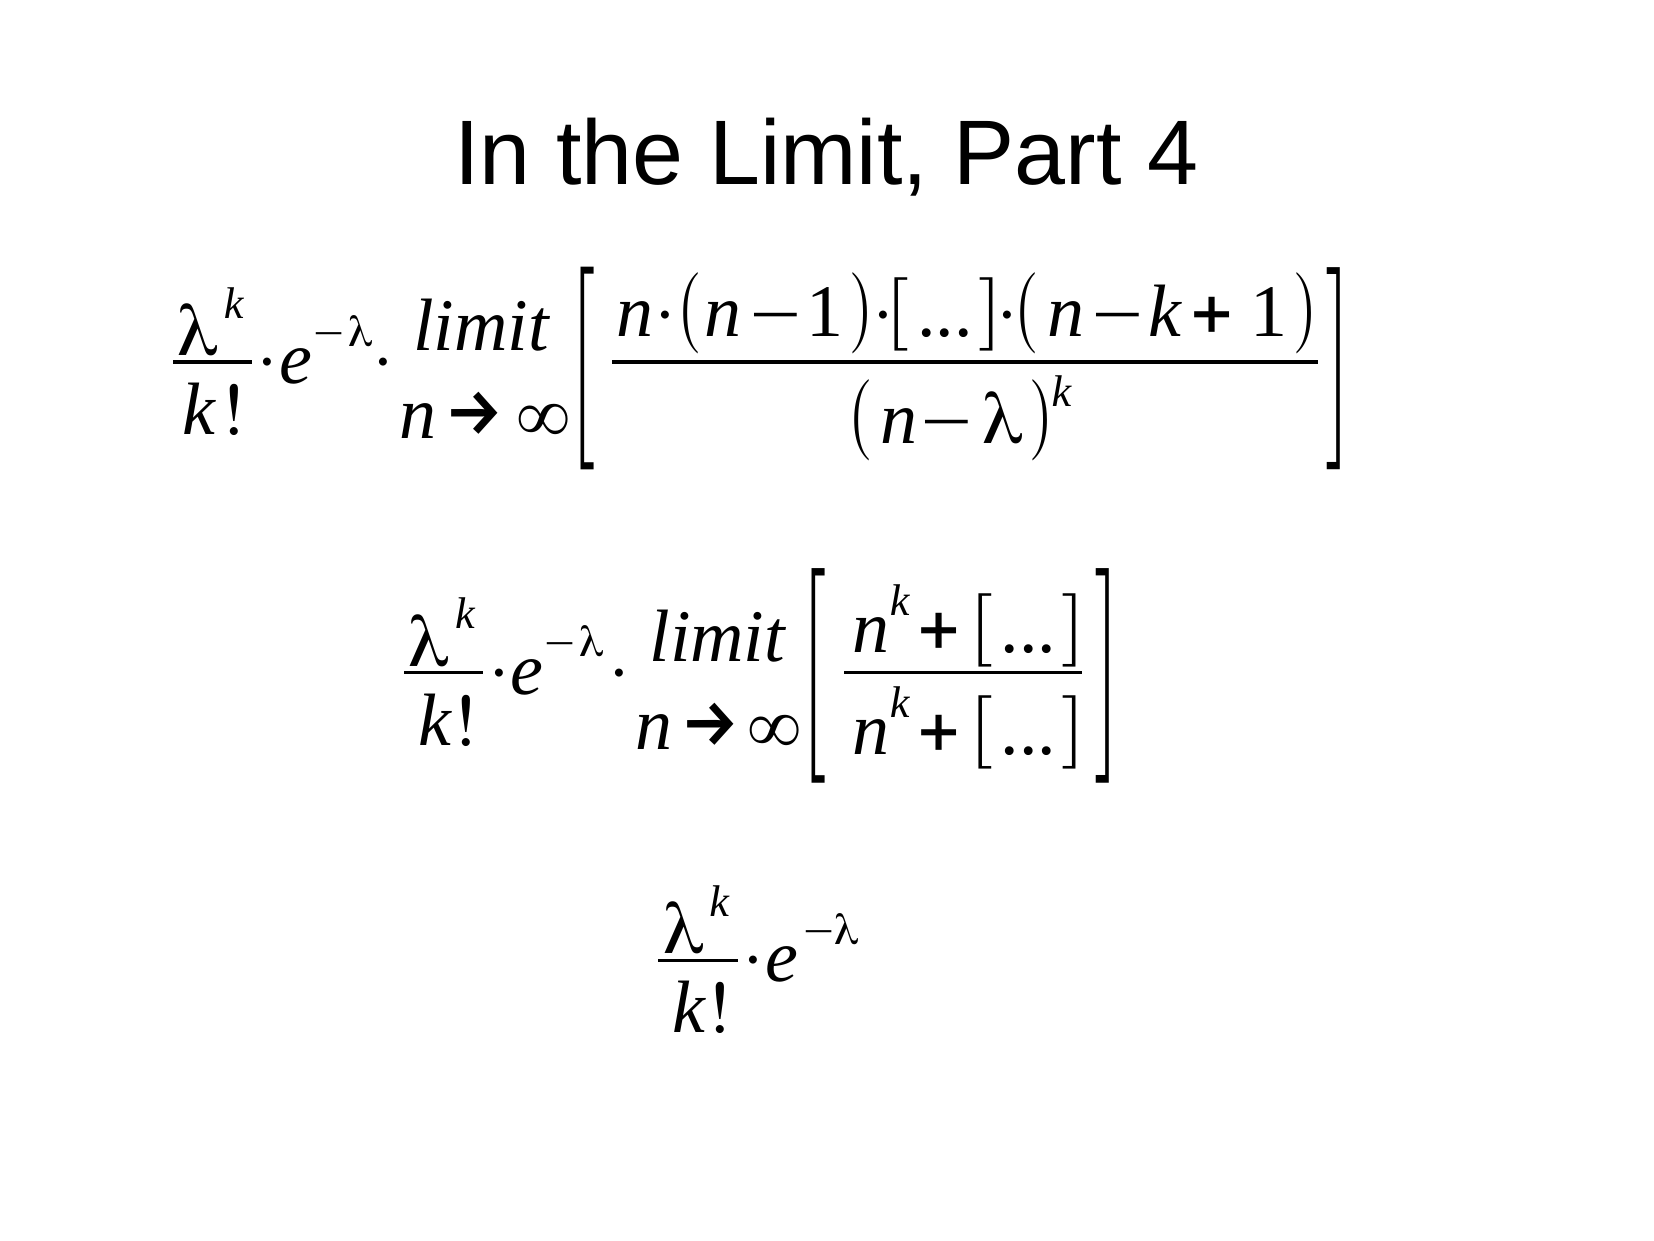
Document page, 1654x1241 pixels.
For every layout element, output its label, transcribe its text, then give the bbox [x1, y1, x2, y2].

chart [149, 262, 1372, 1053]
title In the Limit, Part 4 [82, 49, 1571, 257]
